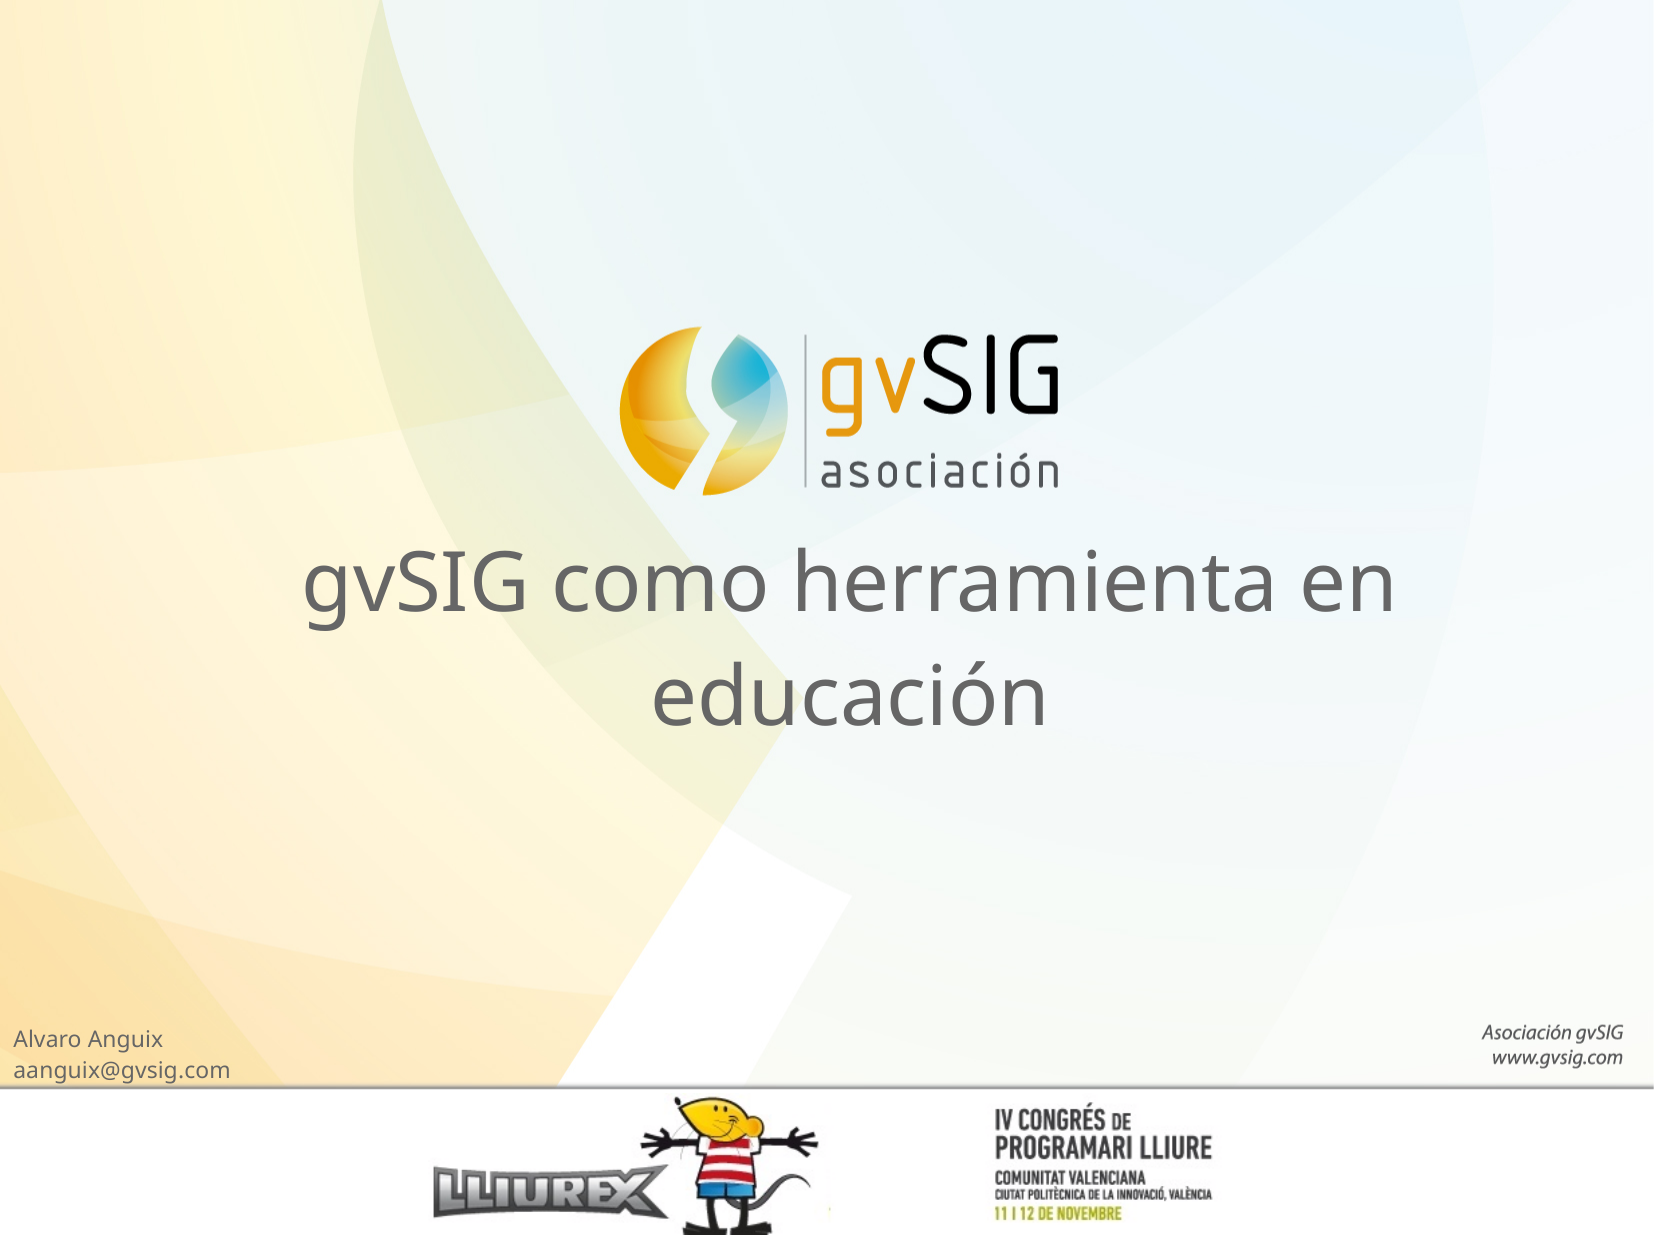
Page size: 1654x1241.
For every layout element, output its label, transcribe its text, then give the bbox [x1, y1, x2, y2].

text_box Alvaro Anguix aanguix@gvsig.com [0, 1015, 313, 1113]
title gvSIG como herramienta en educación [135, 538, 1565, 733]
picture [0, 0, 1654, 1241]
